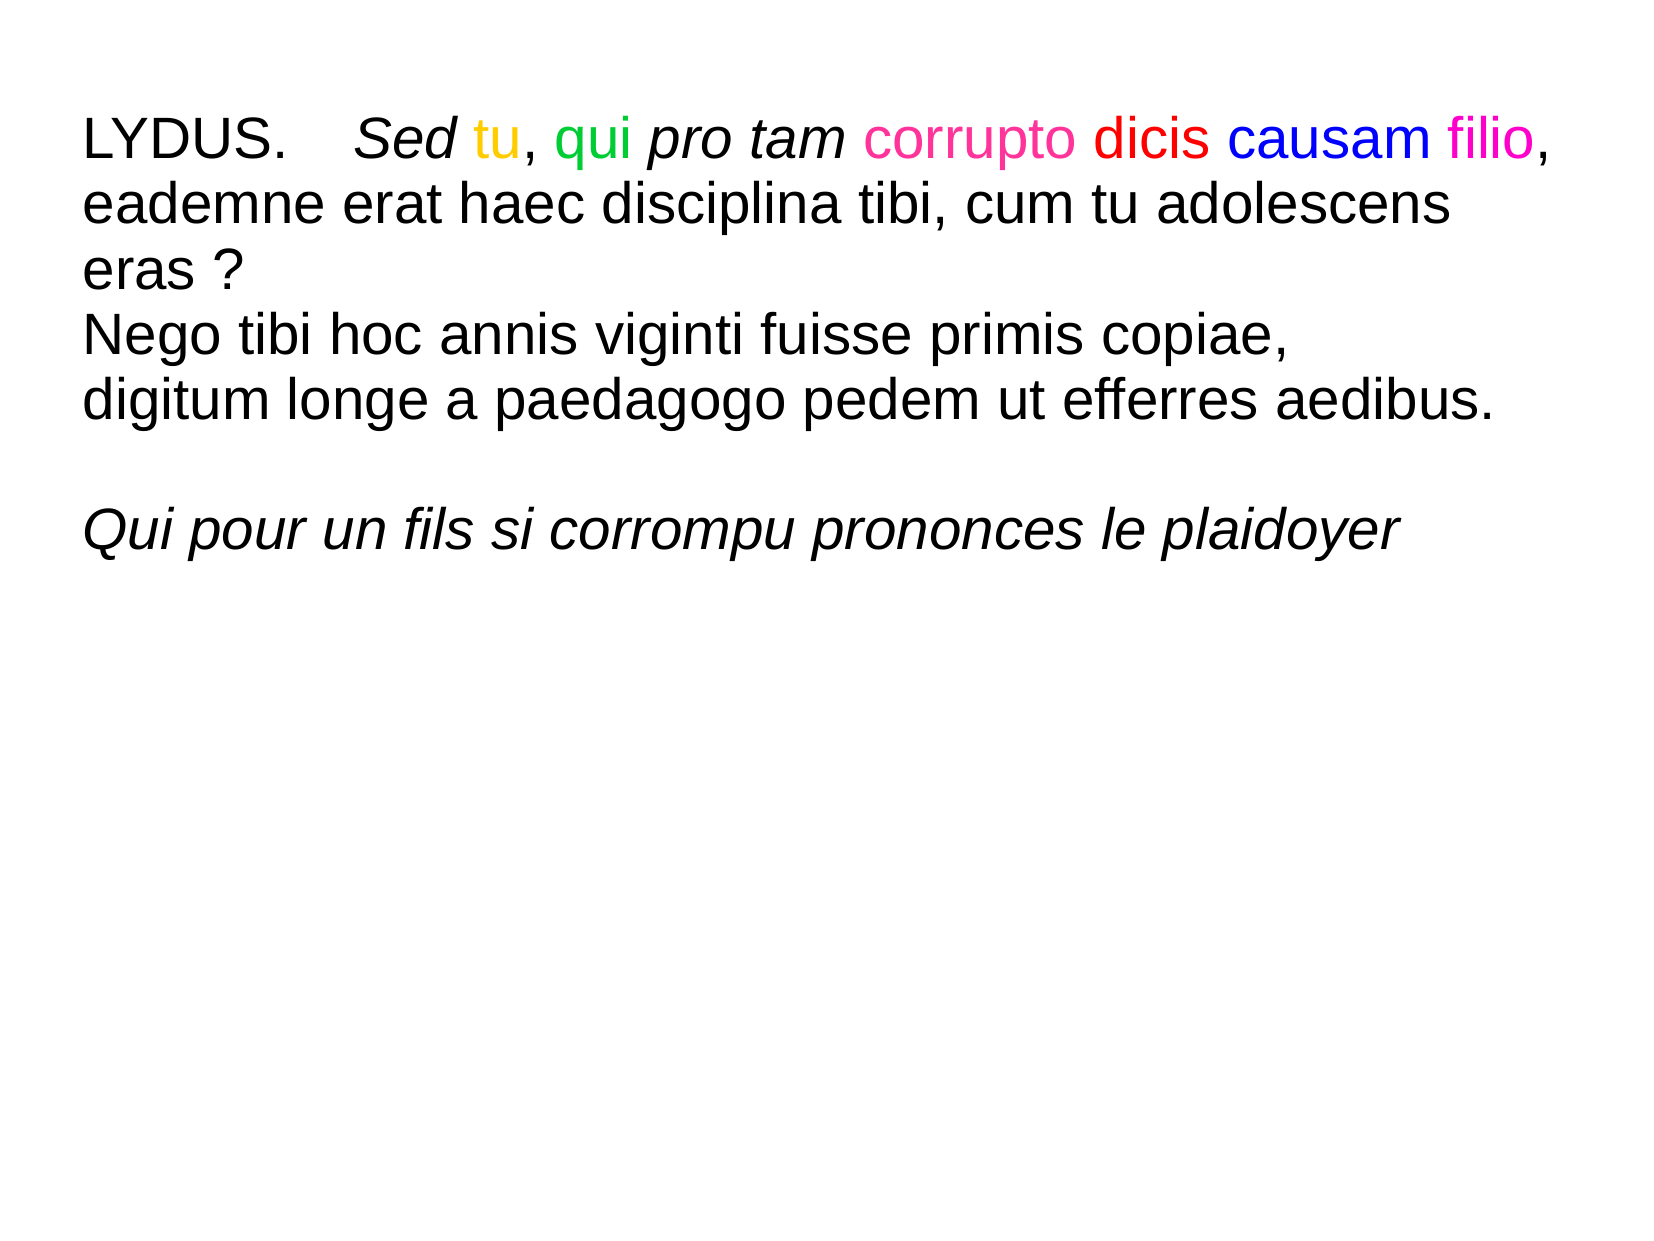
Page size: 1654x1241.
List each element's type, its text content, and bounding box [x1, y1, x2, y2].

list LYDUS. Sed tu, qui pro tam corrupto dicis causam filio, eademne erat haec disciplina tibi, cum tu adolescens eras ? Nego tibi hoc annis viginti fuisse primis copiae, digitum longe a paedagogo pedem ut efferres aedibus. Qui pour un fils si corrompu prononces le plaidoyer [82, 106, 1571, 1109]
